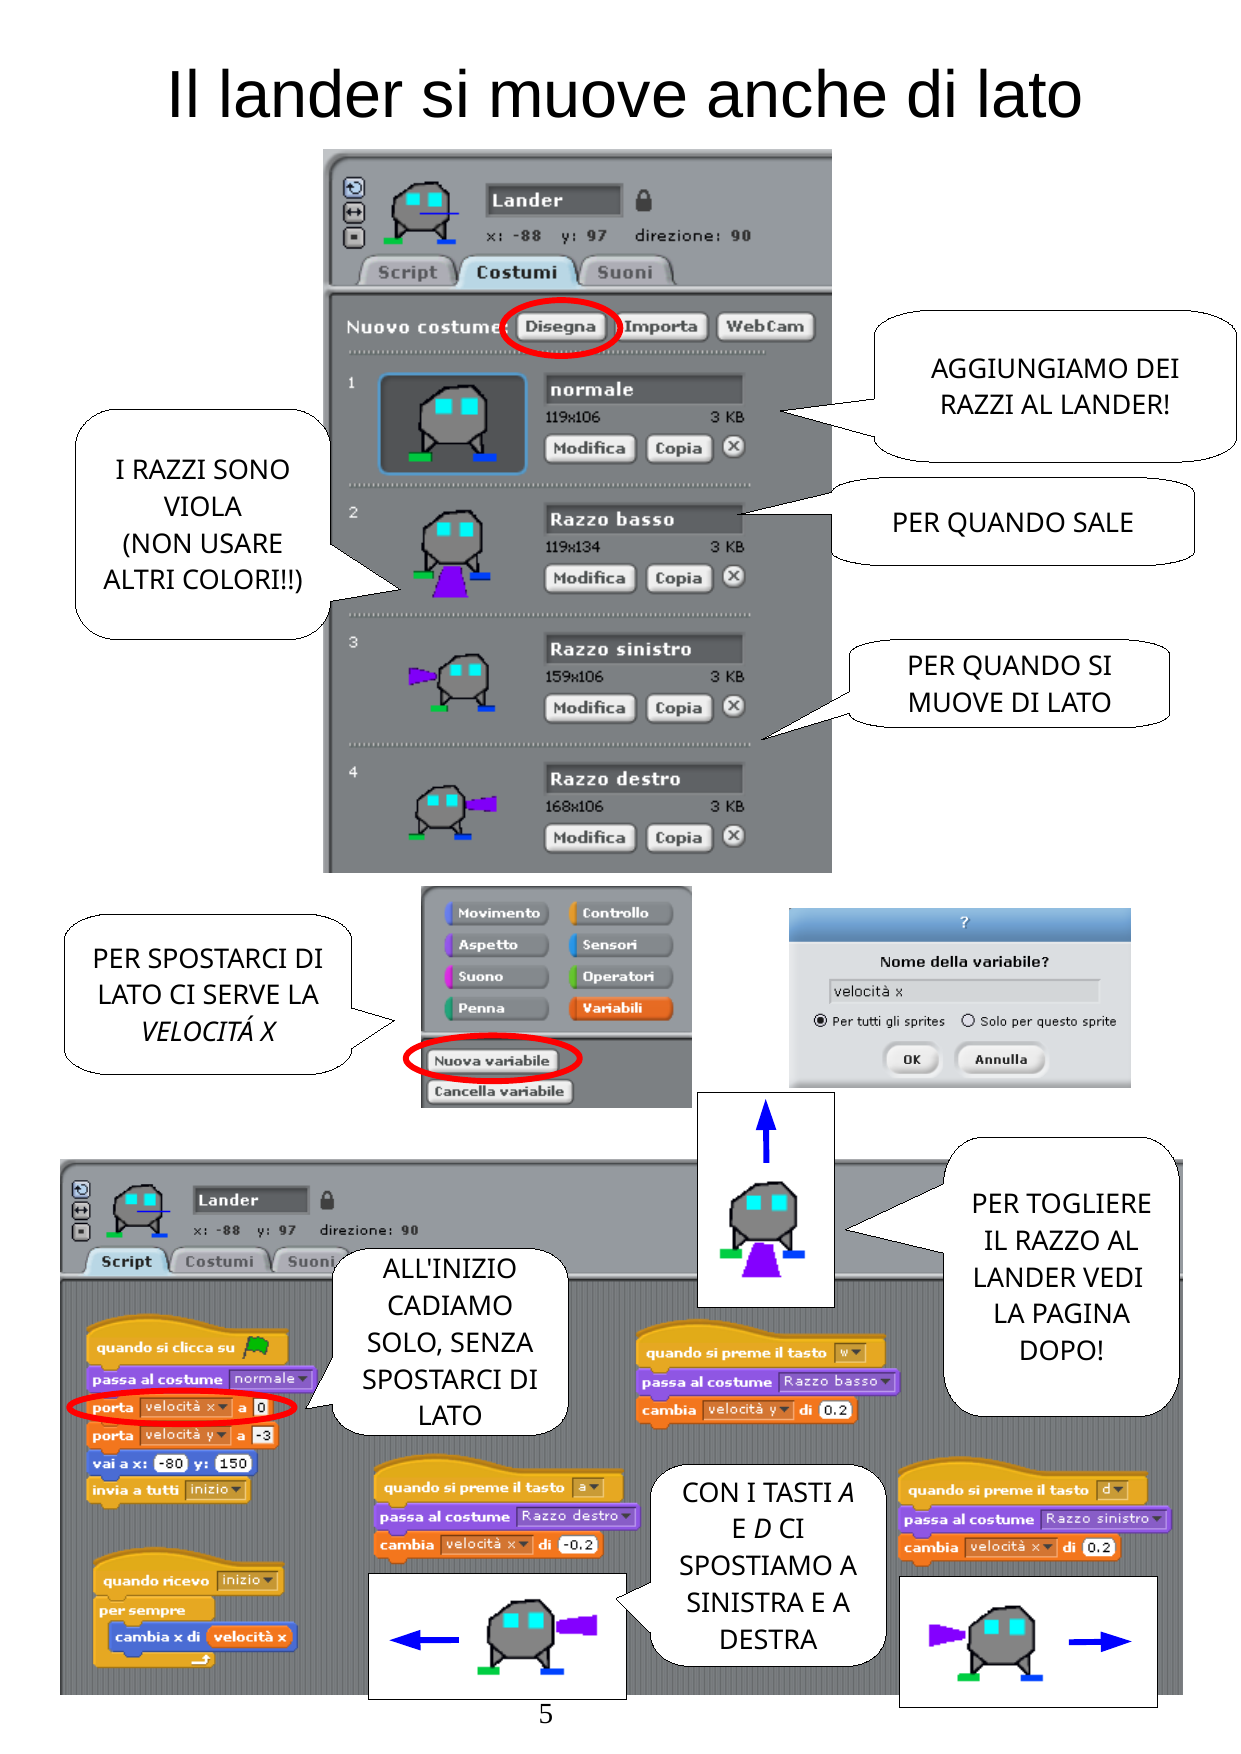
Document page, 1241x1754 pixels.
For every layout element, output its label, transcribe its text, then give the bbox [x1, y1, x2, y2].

text_box PER QUANDO SALE [737, 477, 1195, 566]
picture [789, 908, 1131, 1088]
picture [421, 886, 692, 1108]
text_box [368, 1573, 627, 1700]
text_box CON I TASTI A E D CI SPOSTIAMO A SINISTRA E A DESTRA [616, 1464, 887, 1667]
text_box I RAZZI SONO VIOLA (NON USARE ALTRI COLORI!!) [75, 409, 401, 640]
text_box AGGIUNGIAMO DEI RAZZI AL LANDER! [780, 310, 1237, 463]
text_box [697, 1092, 835, 1308]
title Il lander si muove anche di lato [59, 20, 1193, 170]
picture [912, 1584, 1059, 1705]
text_box ALL'INIZIO CADIAMO SOLO, SENZA SPOSTARCI DI LATO [305, 1248, 569, 1436]
text_box [899, 1576, 1158, 1708]
text_box <number> [523, 1690, 677, 1743]
text_box PER SPOSTARCI DI LATO CI SERVE LA VELOCITÁ X [64, 914, 395, 1075]
picture [459, 1579, 613, 1694]
picture [60, 1159, 1183, 1695]
text_box PER QUANDO SI MUOVE DI LATO [761, 639, 1170, 740]
picture [714, 1163, 824, 1301]
picture [323, 170, 832, 873]
text_box PER TOGLIERE IL RAZZO AL LANDER VEDI LA PAGINA DOPO! [845, 1137, 1180, 1417]
picture [421, 1039, 576, 1078]
